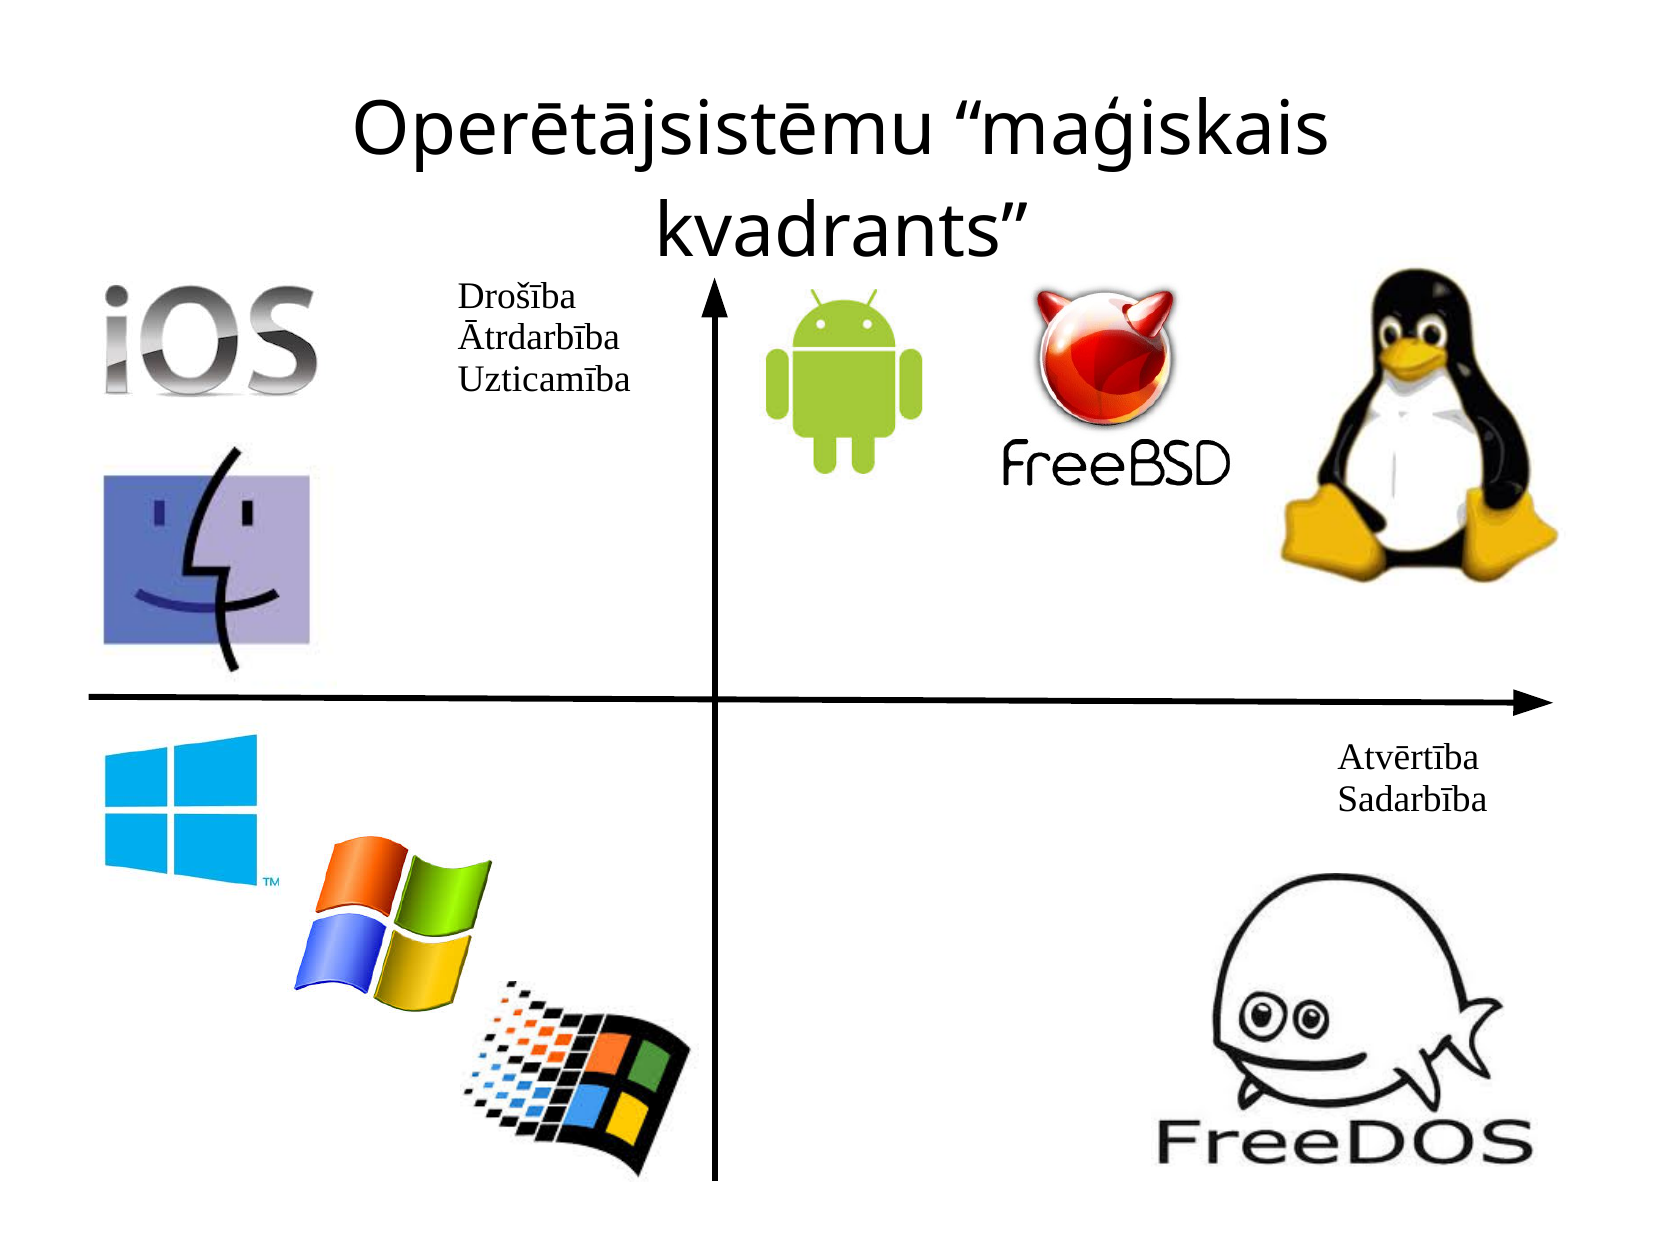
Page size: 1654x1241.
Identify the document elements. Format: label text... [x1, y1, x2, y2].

picture [1151, 873, 1538, 1176]
text_box Atvērtība Sadarbība [1322, 728, 1565, 827]
picture [1263, 257, 1570, 587]
picture [696, 259, 1252, 508]
picture [89, 442, 337, 689]
title Operētājsistēmu “maģiskais kvadrants” [159, 118, 1524, 235]
picture [94, 708, 699, 1182]
text_box Drošība Ātrdarbība Uzticamība [442, 267, 686, 408]
picture [47, 265, 355, 420]
